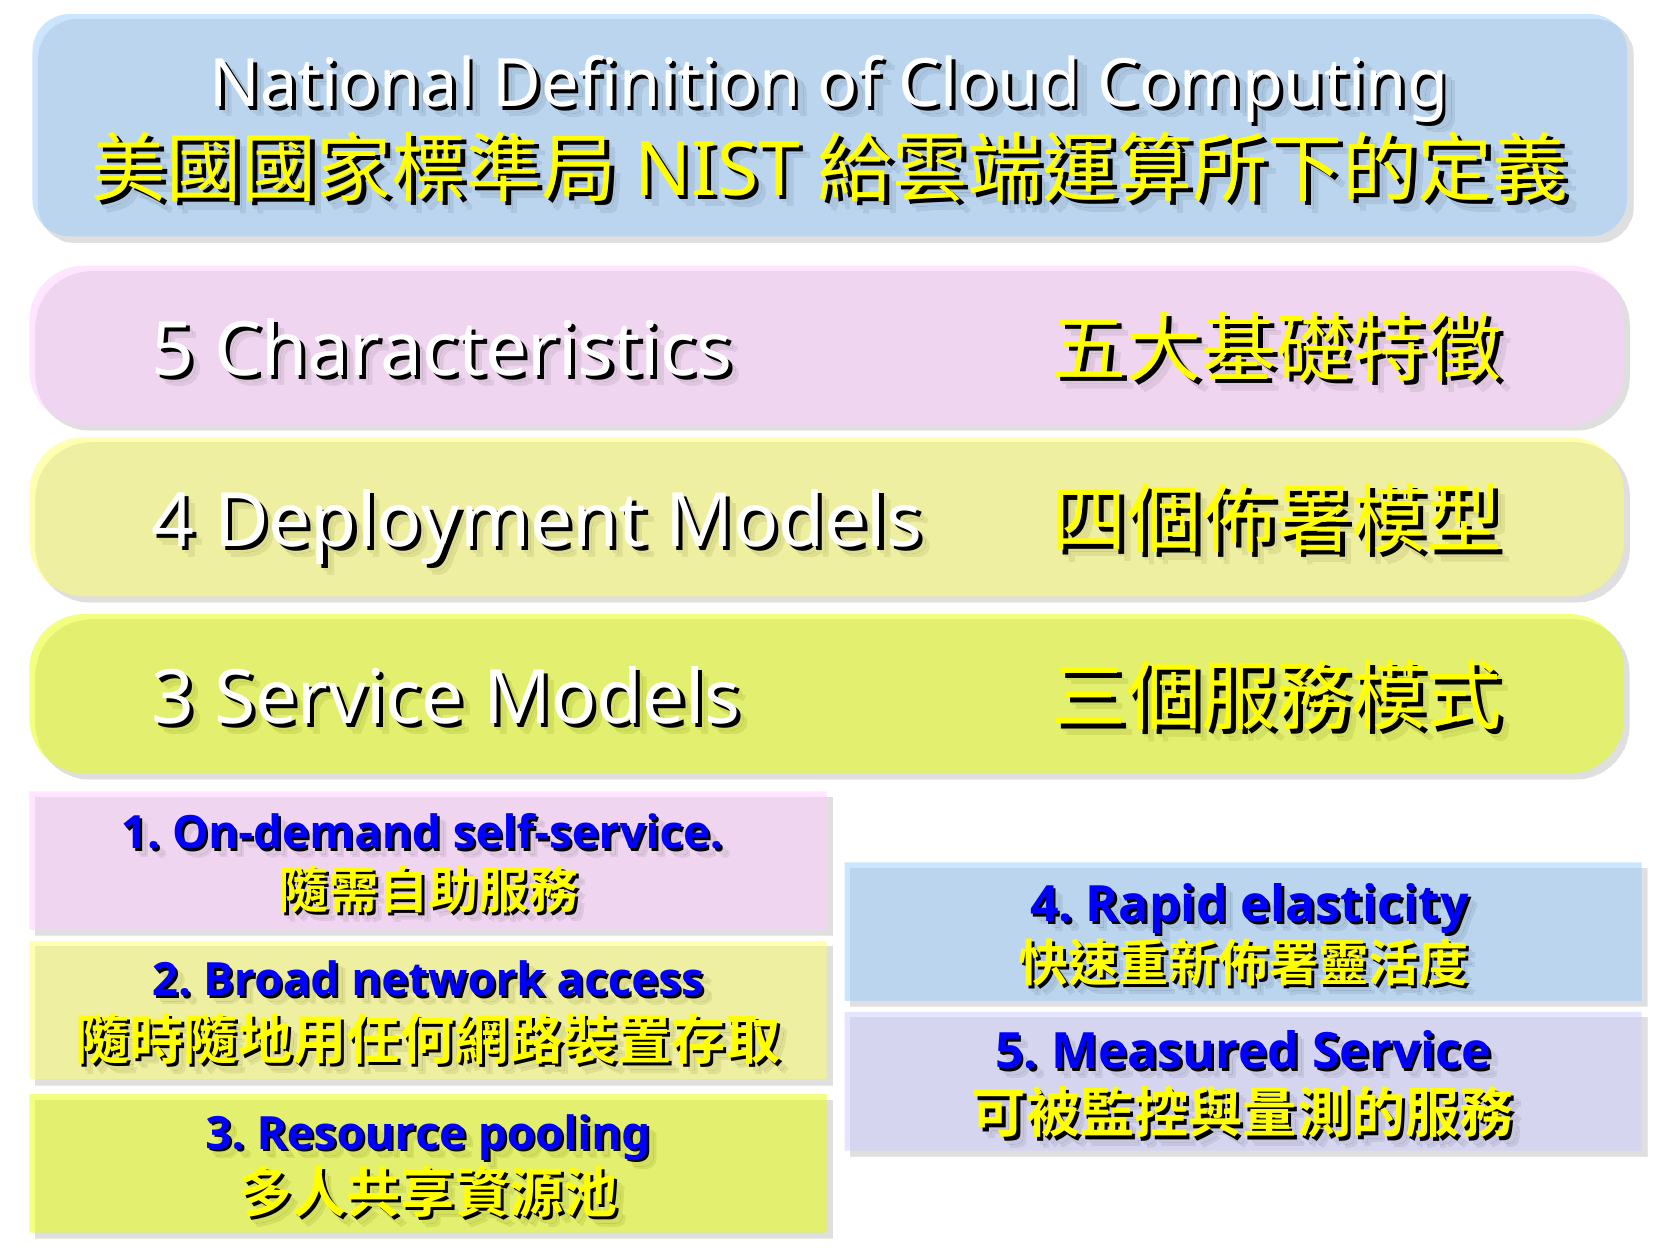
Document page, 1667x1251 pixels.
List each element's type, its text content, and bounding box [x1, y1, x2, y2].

text_box 5. Measured Service 可被監控與量測的服務 [844, 1011, 1642, 1151]
text_box 5 Characteristics 五大基礎特徵 [29, 265, 1624, 426]
text_box 2. Broad network access 隨時隨地用任何網路裝置存取 [29, 940, 827, 1080]
text_box 3. Resource pooling 多人共享資源池 [29, 1094, 827, 1233]
text_box 3 Service Models 三個服務模式 [29, 613, 1624, 774]
text_box 1. On-demand self-service. 隨需自助服務 [29, 791, 827, 930]
text_box National Definition of Cloud Computing 美國國家標準局NIST給雲端運算所下的定義 [32, 14, 1628, 237]
text_box 4. Rapid elasticity 快速重新佈署靈活度 [844, 862, 1642, 1001]
text_box 4 Deployment Models 四個佈署模型 [29, 437, 1624, 597]
